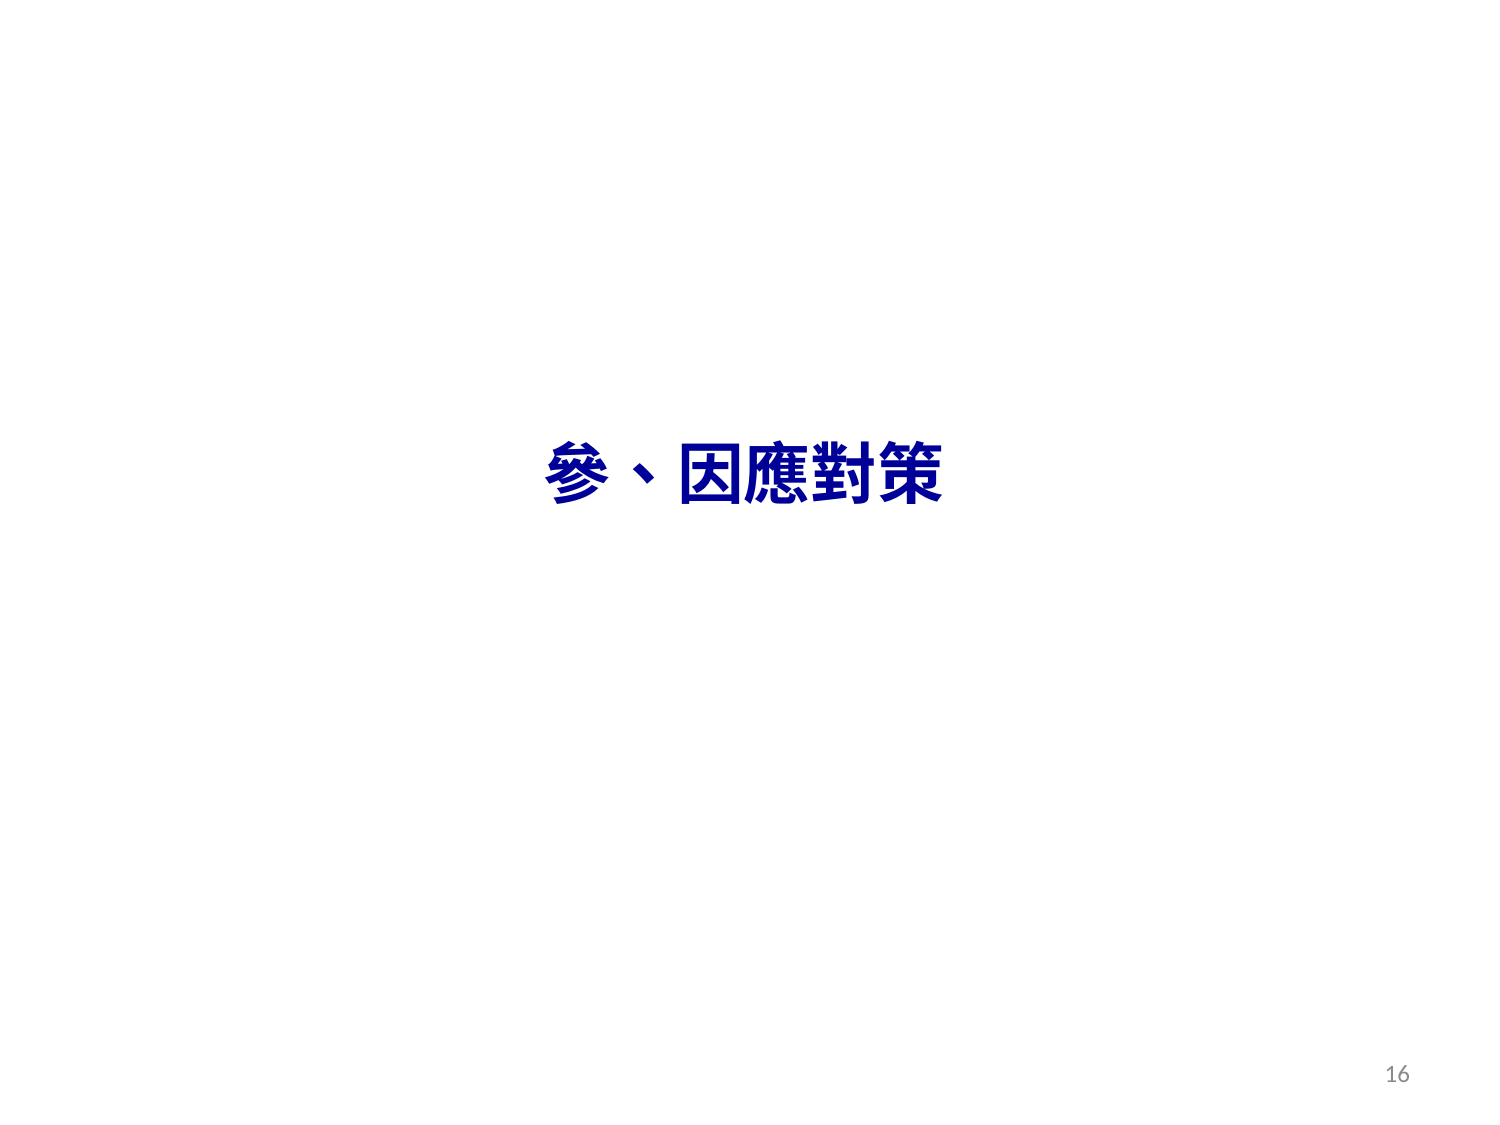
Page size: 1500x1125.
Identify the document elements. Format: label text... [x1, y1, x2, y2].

list 參、因應對策 [135, 420, 1353, 1125]
slide_number <編號> [1074, 1042, 1425, 1103]
